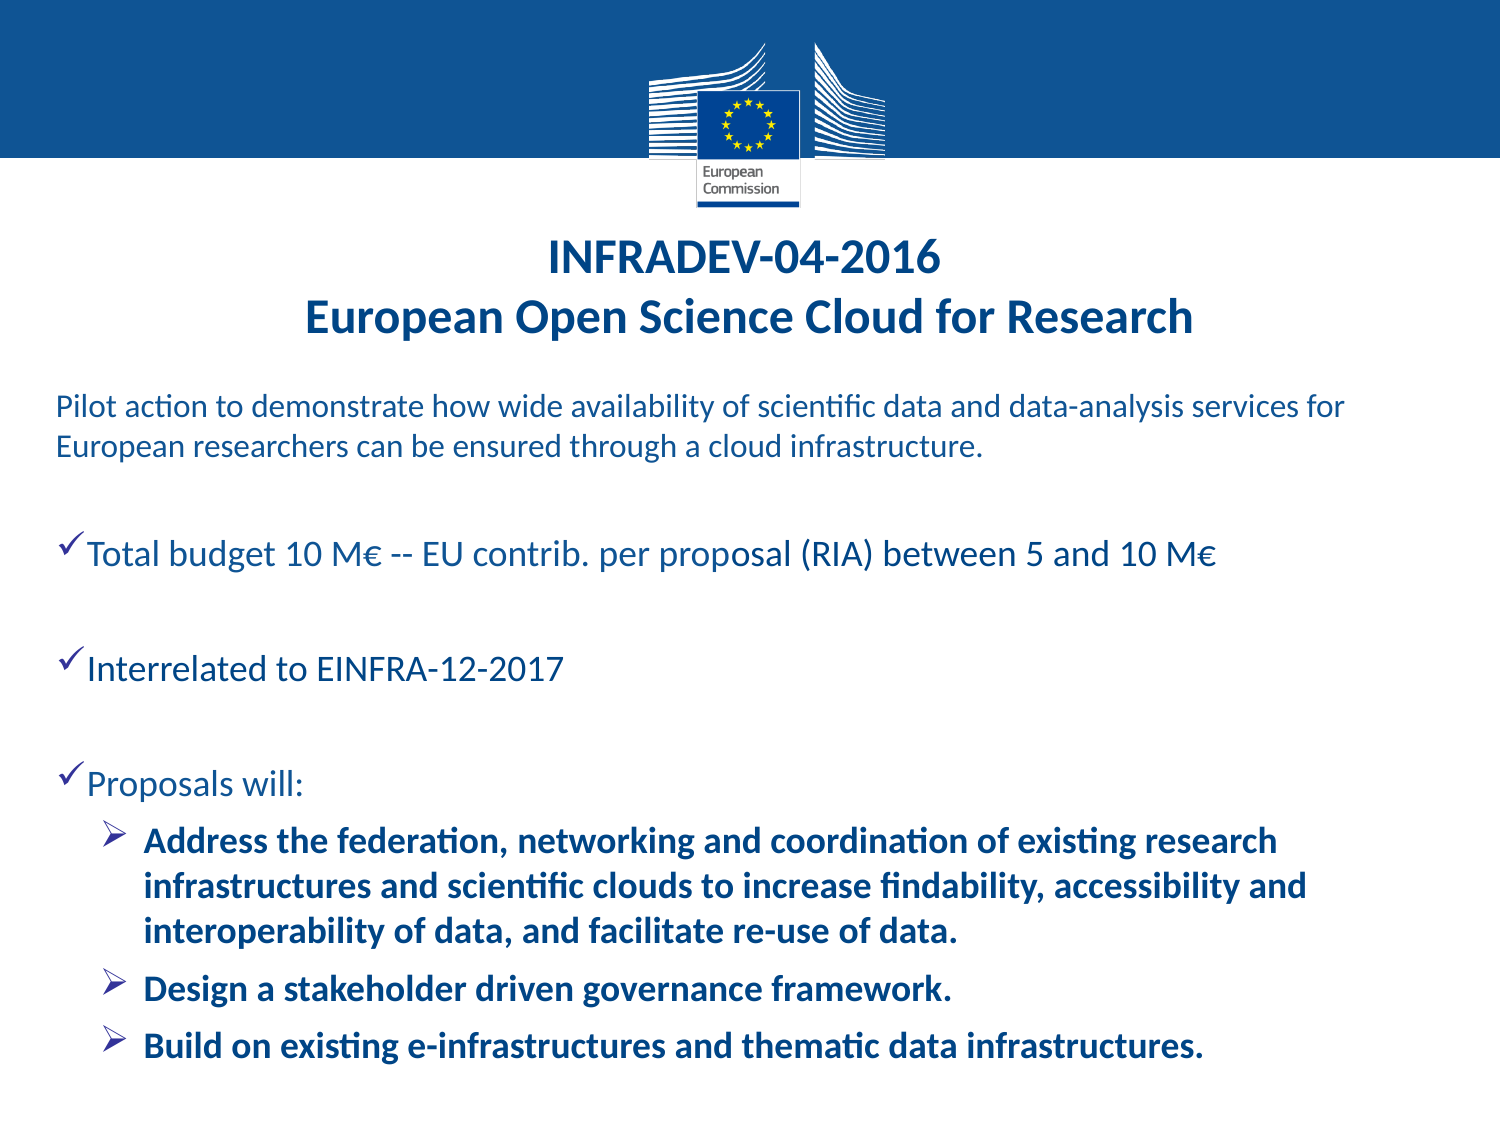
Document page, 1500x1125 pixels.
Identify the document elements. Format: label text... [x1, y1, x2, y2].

list Pilot action to demonstrate how wide availability of scientific data and data-analysis services for European researchers can be ensured through a cloud infrastructure. Total budget 10 M€ -- EU contrib. per proposal (RIA) between 5 and 10 M€ Interrelated to EINFRA-12-2017 Proposals will: Address the federation, networking and coordination of existing research infrastructures and scientific clouds to increase findability, accessibility and interoperability of data, and facilitate re-use of data. Design a stakeholder driven governance framework. Build on existing e-infrastructures and thematic data infrastructures. [40, 376, 1452, 1050]
title INFRADEV-04-2016 European Open Science Cloud for Research [0, 212, 1500, 355]
picture [649, 42, 885, 208]
